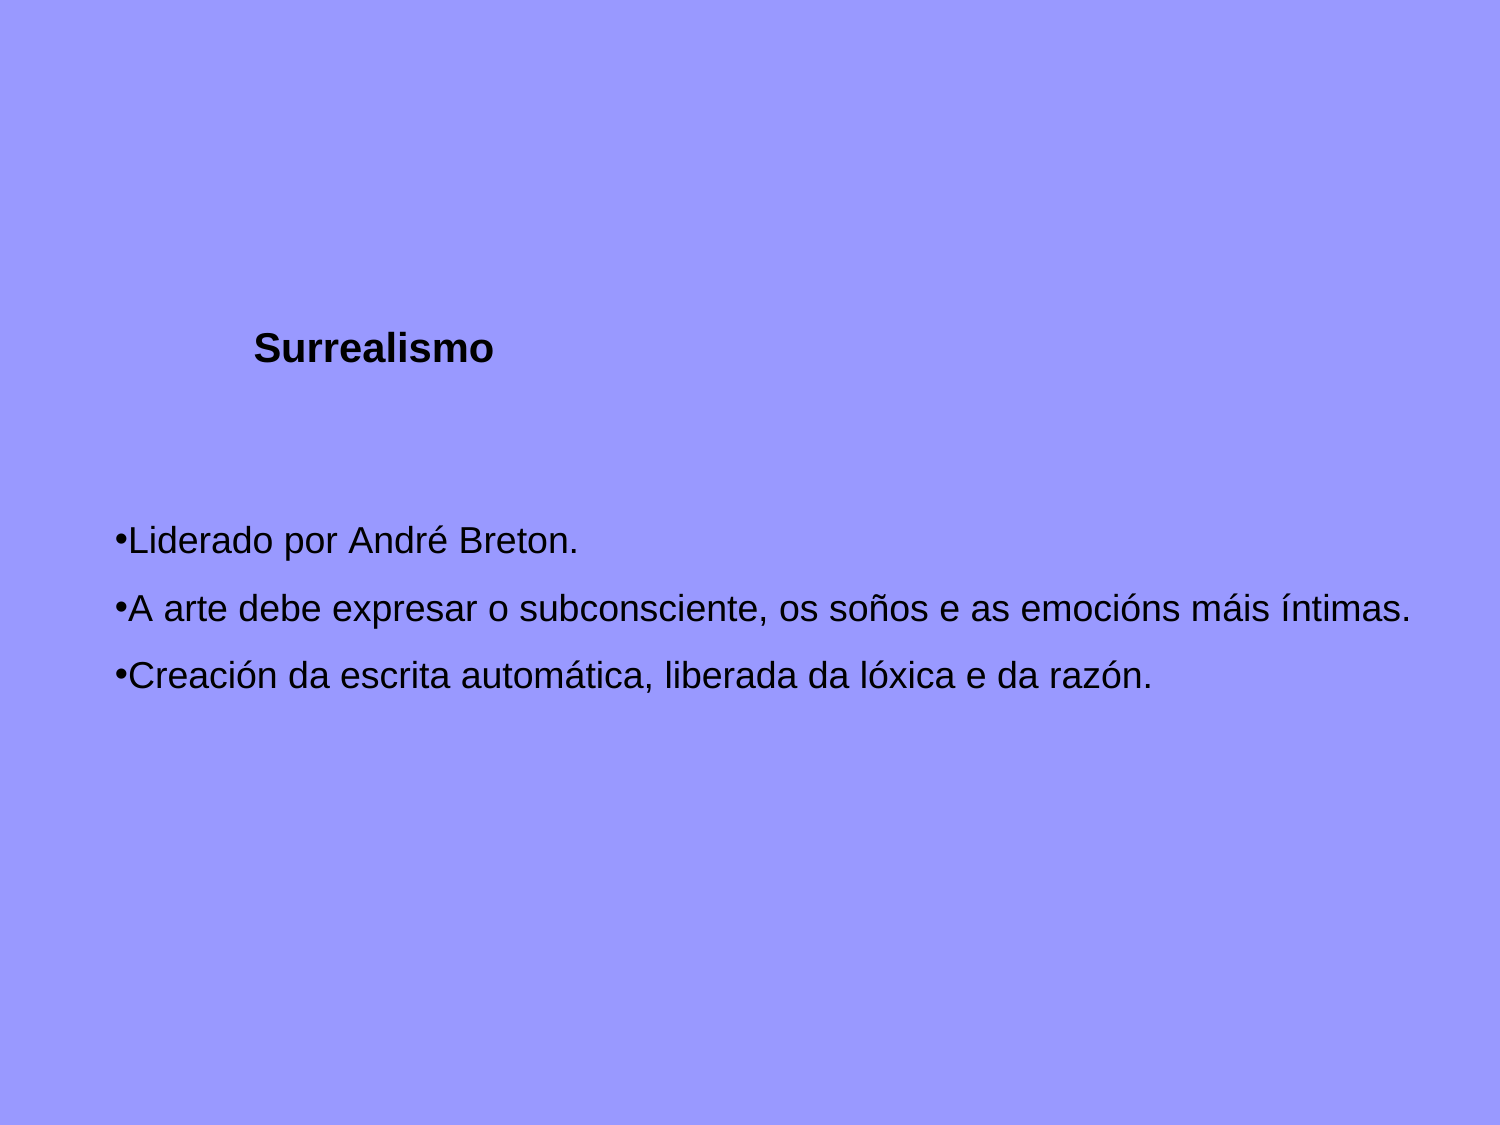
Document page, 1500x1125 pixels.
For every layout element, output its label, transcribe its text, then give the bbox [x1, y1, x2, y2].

text_box Liderado por André Breton. A arte debe expresar o subconsciente, os soños e as emocións máis íntimas. Creación da escrita automática, liberada da lóxica e da razón. [100, 486, 1428, 705]
text_box Surrealismo [238, 313, 510, 380]
